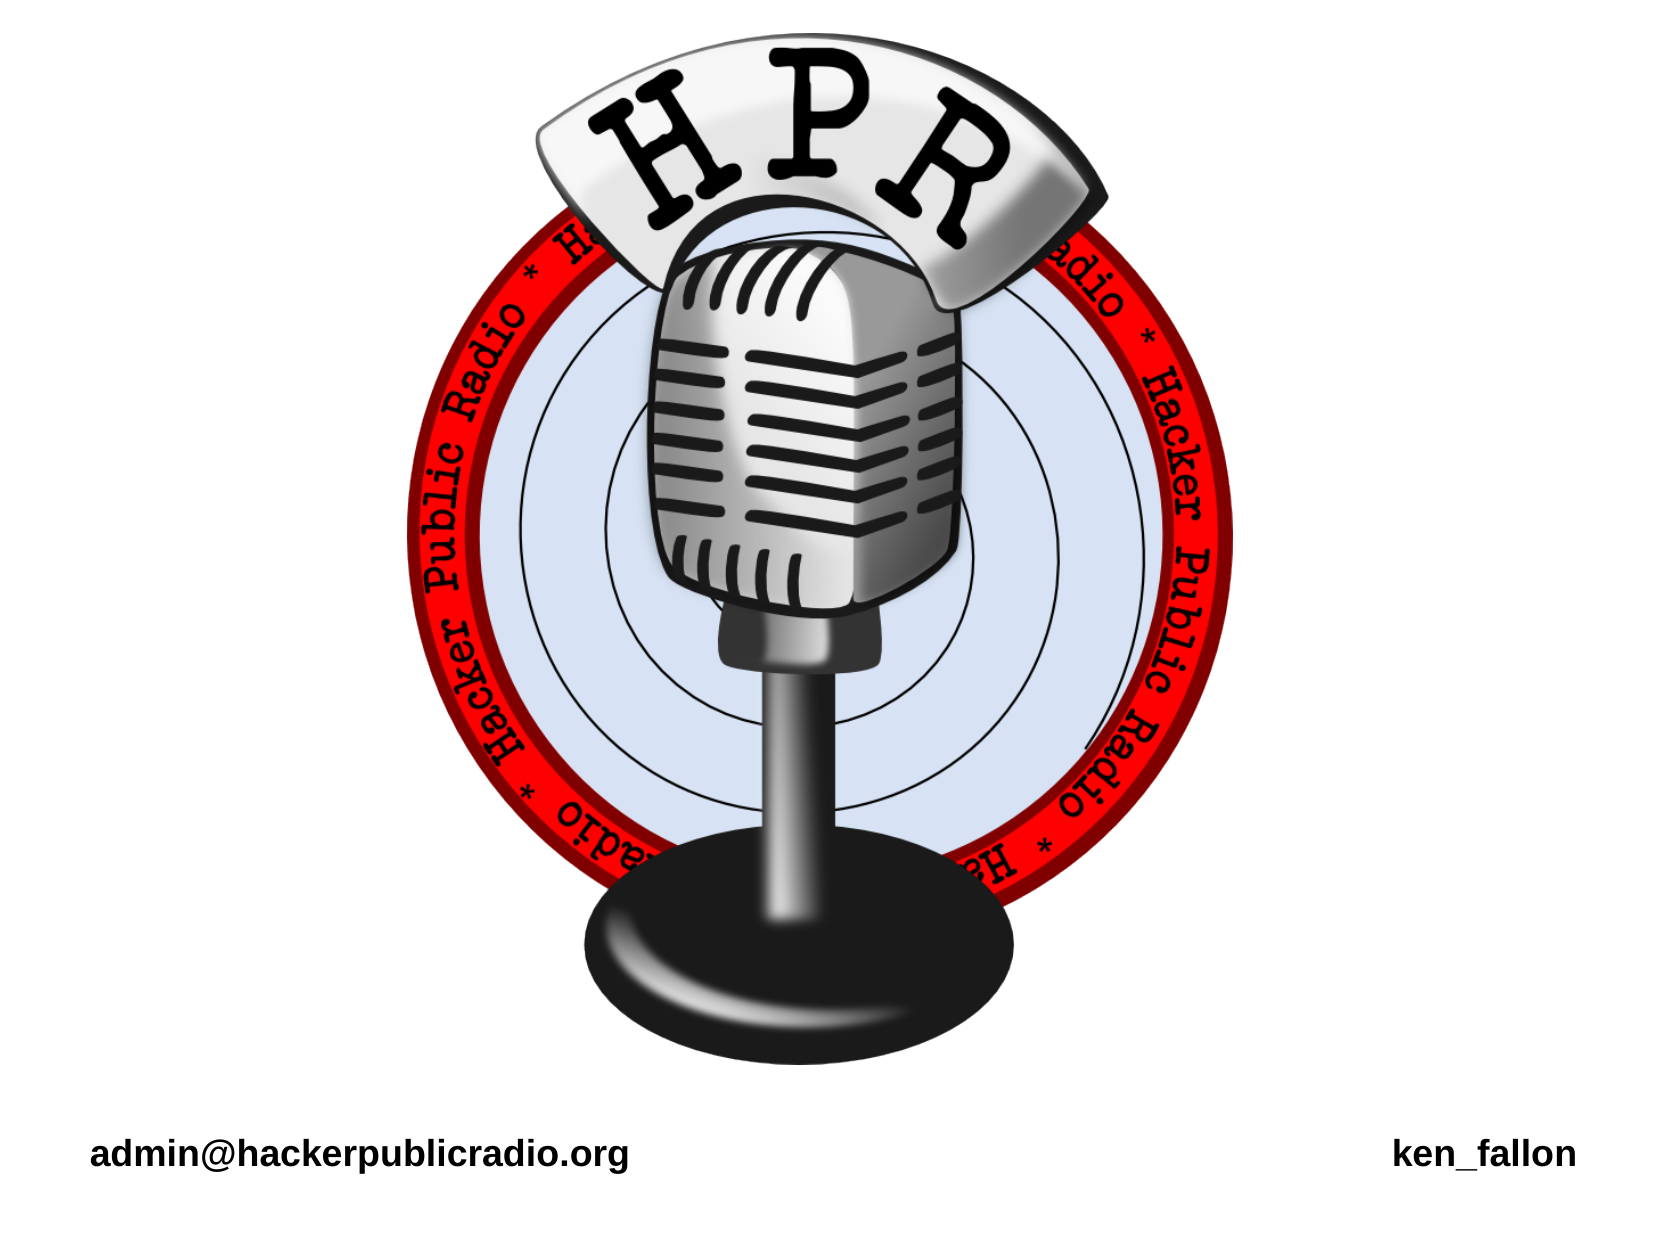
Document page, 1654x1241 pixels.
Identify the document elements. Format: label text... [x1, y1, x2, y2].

text_box admin@hackerpublicradio.org ken_fallon [75, 1125, 1651, 1182]
picture [407, 33, 1233, 1065]
